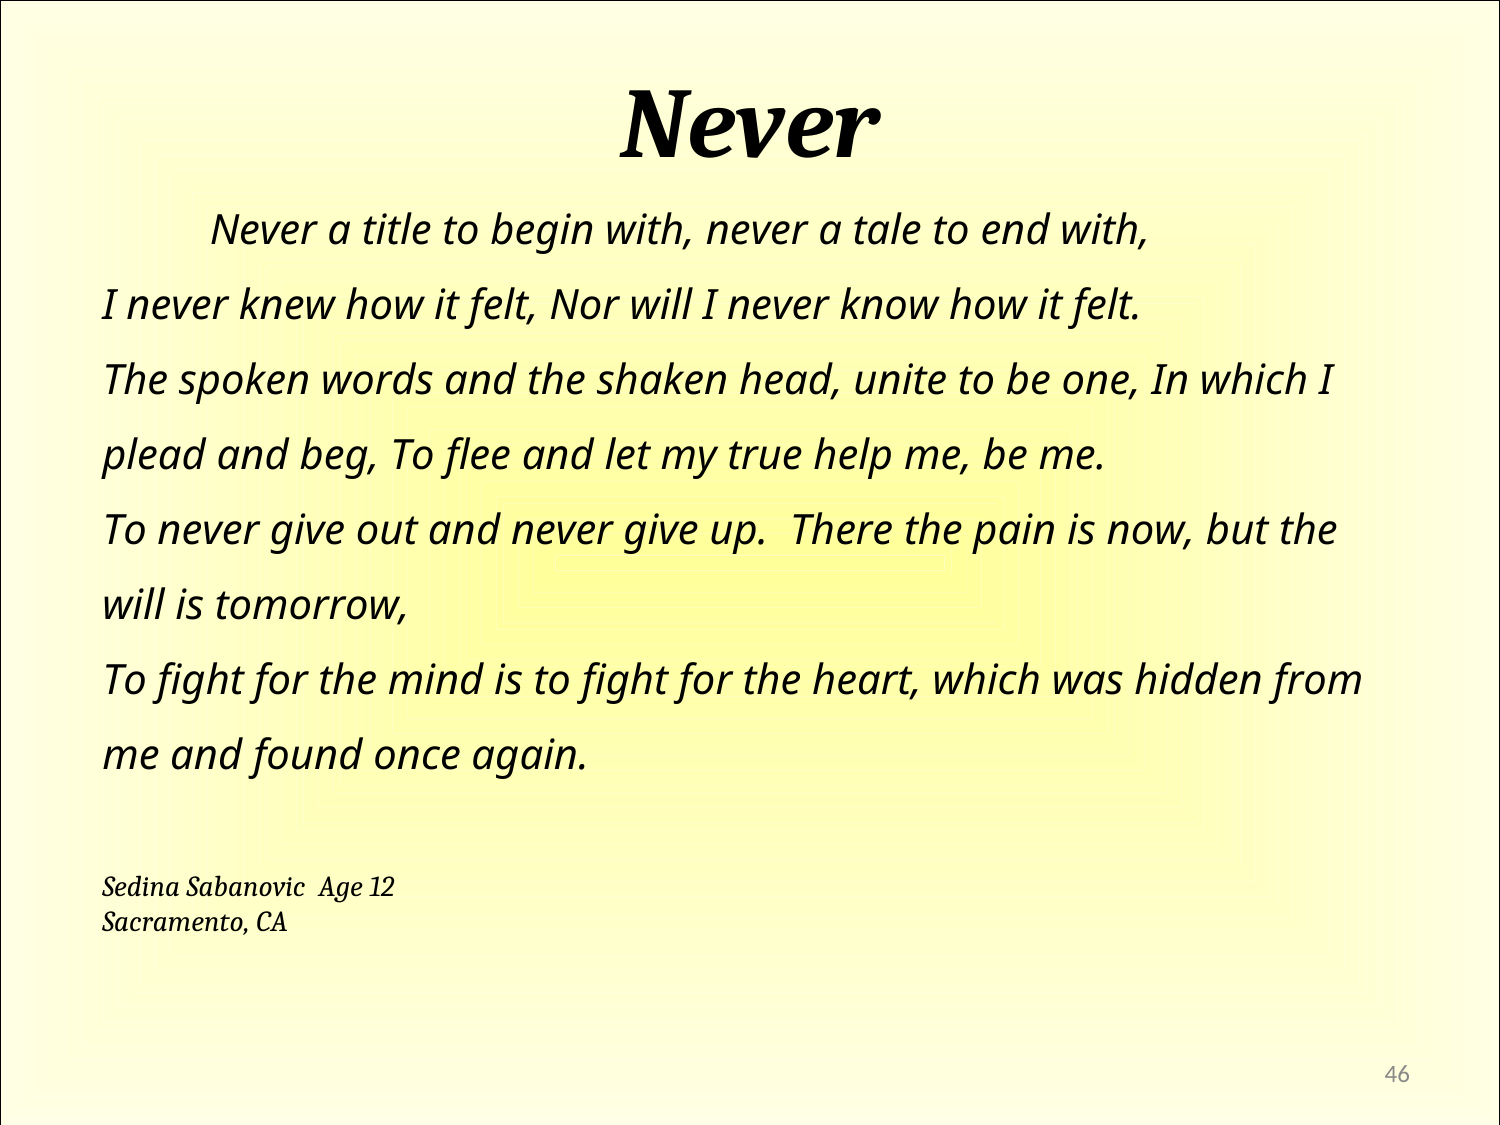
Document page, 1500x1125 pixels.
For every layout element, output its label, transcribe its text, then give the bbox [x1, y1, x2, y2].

text_box [0, 0, 1500, 1125]
text_box Never Never a title to begin with, never a tale to end with, I never knew how it felt, Nor will I never know how it felt. The spoken words and the shaken head, unite to be one, In which I plead and beg, To flee and let my true help me, be me. To never give out and never give up. There the pain is now, but the will is tomorrow, To fight for the mind is to fight for the heart, which was hidden from me and found once again. Sedina Sabanovic Age 12 Sacramento, CA [87, 49, 1413, 976]
text_box <number> [1074, 1042, 1426, 1103]
